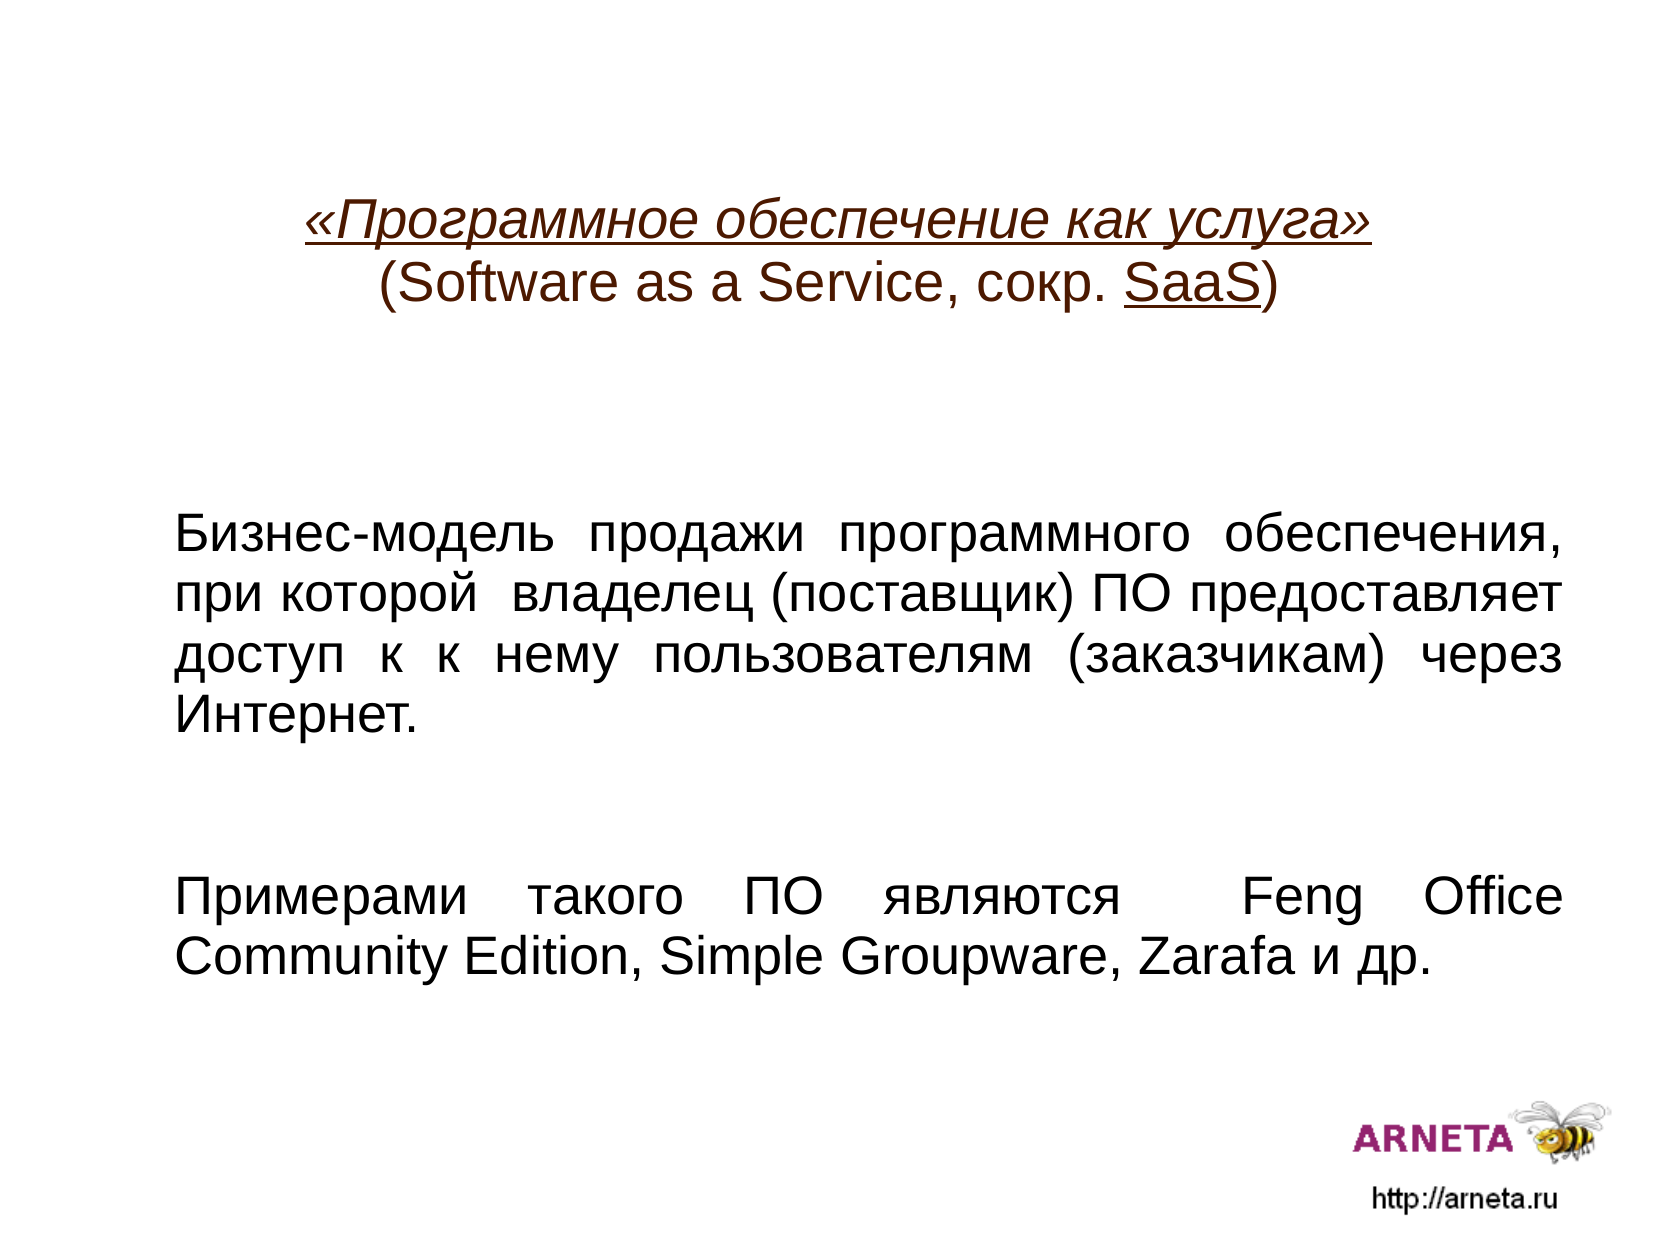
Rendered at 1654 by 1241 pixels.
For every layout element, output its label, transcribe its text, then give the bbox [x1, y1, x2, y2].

title «Программное обеспечение как услуга» (Software as a Service, сокр. SaaS) [123, 147, 1536, 355]
picture [1328, 1092, 1640, 1223]
subtitle Бизнес-модель продажи программного обеспечения, при которой владелец (поставщик) ПО предоставляет доступ к к нему пользователям (заказчикам) через Интернет. Примерами такого ПО являются Feng Office Community Edition, Simple Groupware, Zarafa и др. [174, 362, 1565, 1182]
